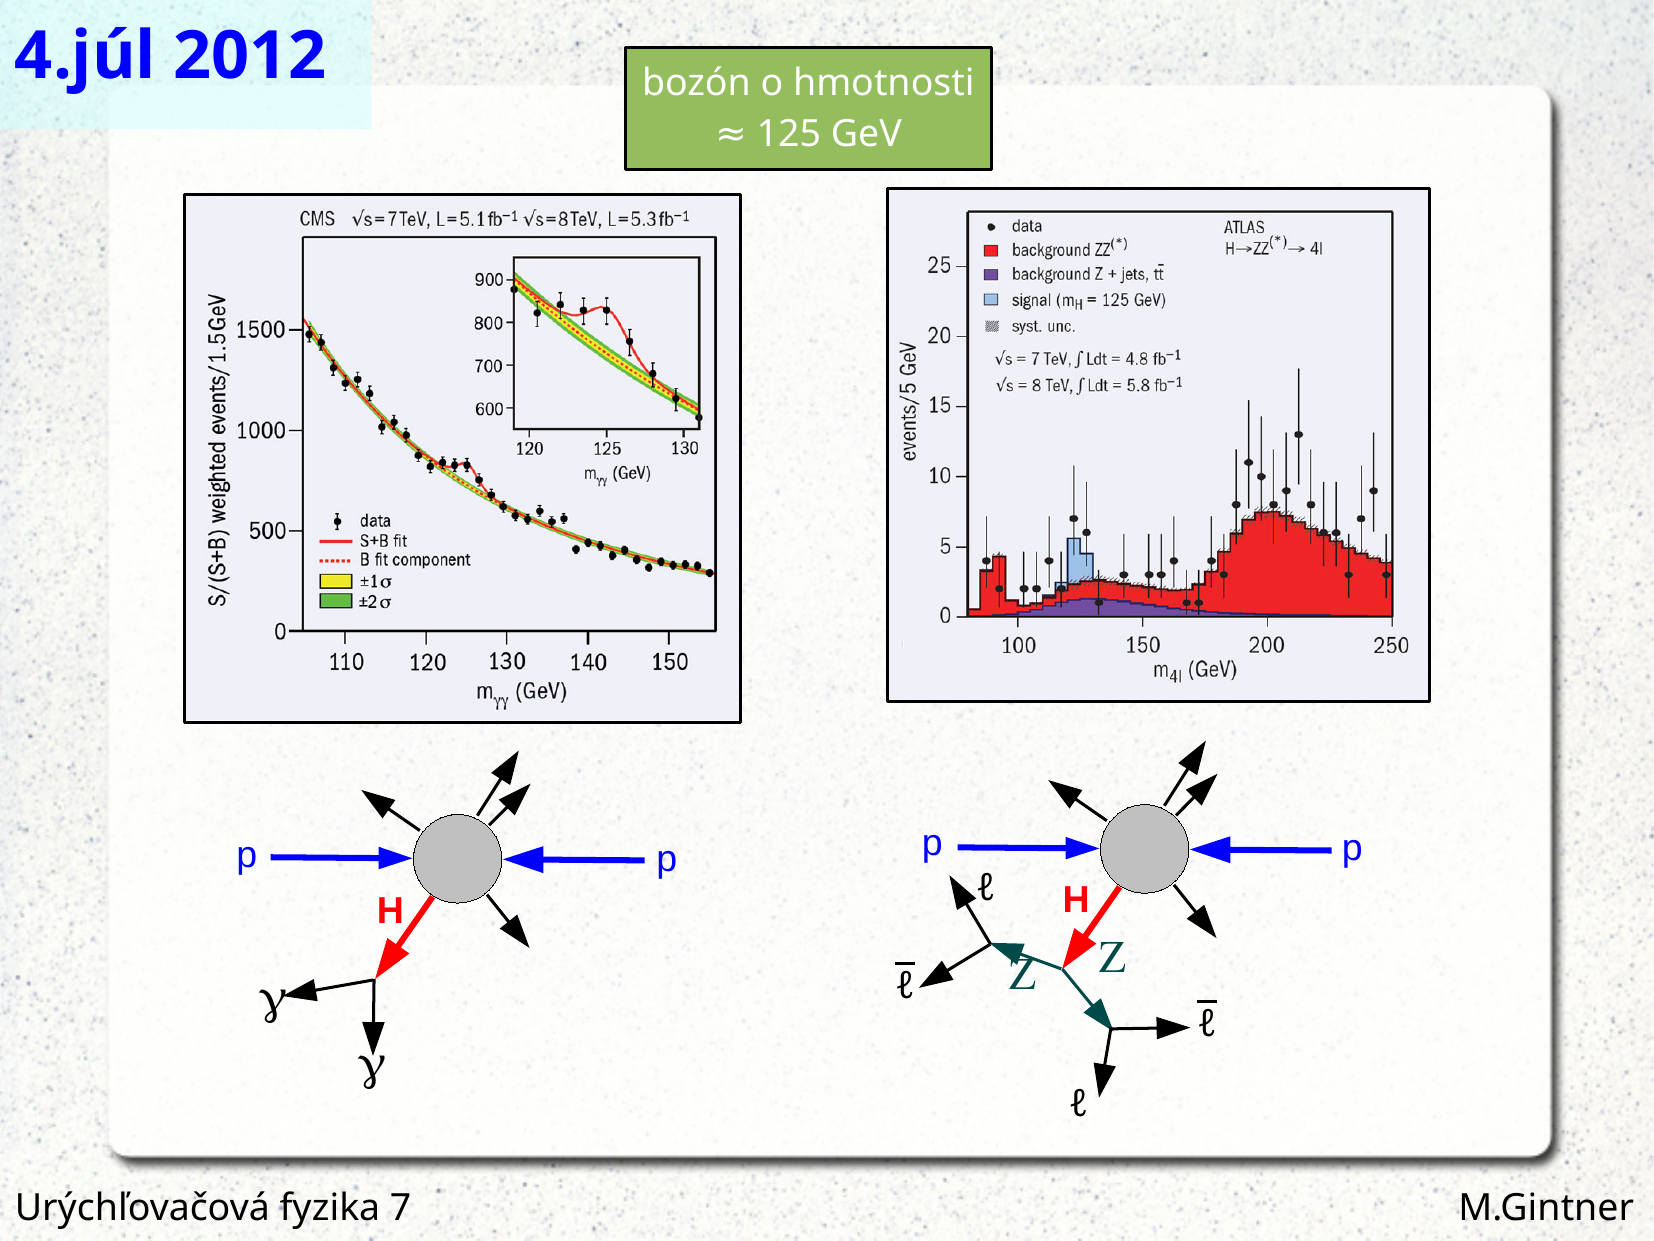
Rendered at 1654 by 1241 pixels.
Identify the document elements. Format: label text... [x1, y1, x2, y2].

text_box ℓ [961, 852, 1010, 921]
text_box Urýchľovačová fyzika 7 [0, 1173, 445, 1241]
text_box  [343, 1037, 394, 1118]
text_box [1100, 804, 1189, 894]
text_box 4.júl 2012 [0, 0, 372, 130]
text_box bozón o hmotnosti ≈ 125 GeV [625, 47, 978, 170]
text_box ℓ [1182, 989, 1231, 1057]
text_box Z [1082, 932, 1141, 1008]
text_box Z [992, 949, 1051, 1025]
text_box [413, 814, 502, 904]
text_box  [245, 971, 296, 1052]
text_box H [1047, 870, 1105, 928]
text_box ℓ [1054, 1068, 1102, 1136]
text_box p [907, 814, 958, 872]
picture [0, 0, 1654, 1241]
text_box p [221, 825, 272, 883]
text_box M.Gintner [1443, 1173, 1654, 1241]
text_box p [1327, 818, 1378, 876]
text_box p [641, 829, 692, 887]
text_box H [362, 881, 419, 939]
text_box ℓ [880, 950, 929, 1019]
